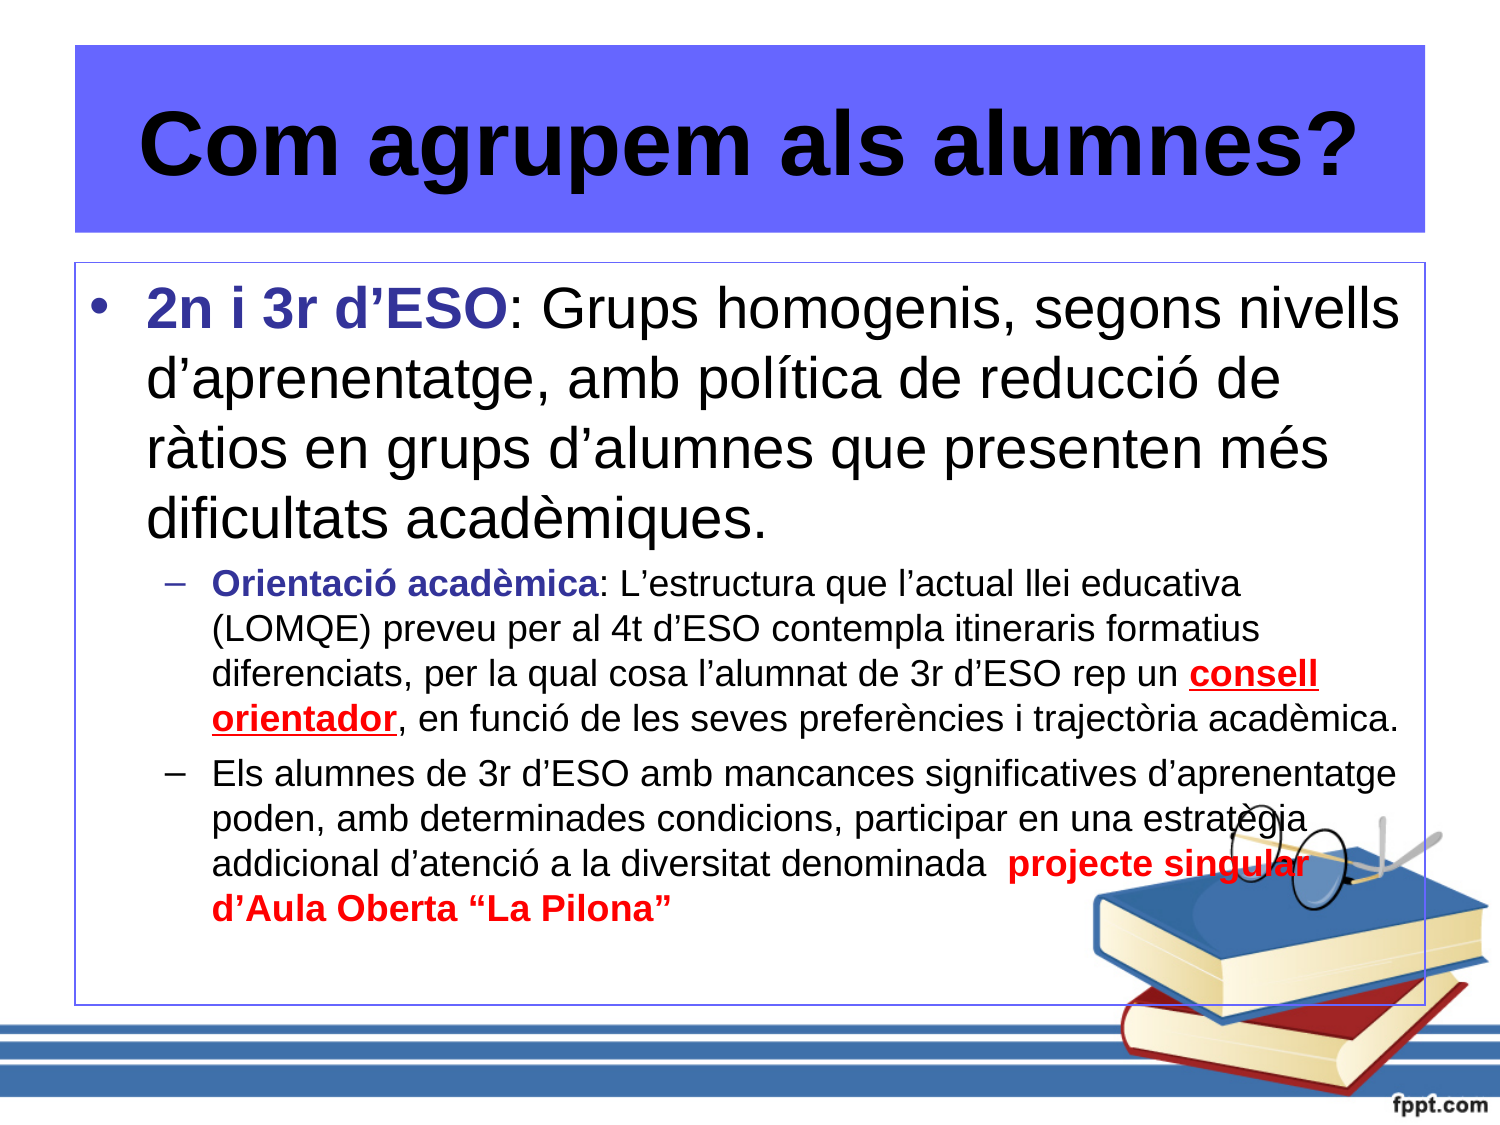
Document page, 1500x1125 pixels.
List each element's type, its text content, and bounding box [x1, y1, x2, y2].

picture [0, 0, 1500, 1125]
list 2n i 3r d’ESO: Grups homogenis, segons nivells d’aprenentatge, amb política de reducció de ràtios en grups d’alumnes que presenten més dificultats acadèmiques. Orientació acadèmica: L’estructura que l’actual llei educativa (LOMQE) preveu per al 4t d’ESO contempla itineraris formatius diferenciats, per la qual cosa l’alumnat de 3r d’ESO rep un consell orientador, en funció de les seves preferències i trajectòria acadèmica. Els alumnes de 3r d’ESO amb mancances significatives d’aprenentatge poden, amb determinades condicions, participar en una estratègia addicional d’atenció a la diversitat denominada projecte singular d’Aula Oberta “La Pilona” [75, 262, 1426, 1006]
title Com agrupem als alumnes? [75, 45, 1426, 233]
